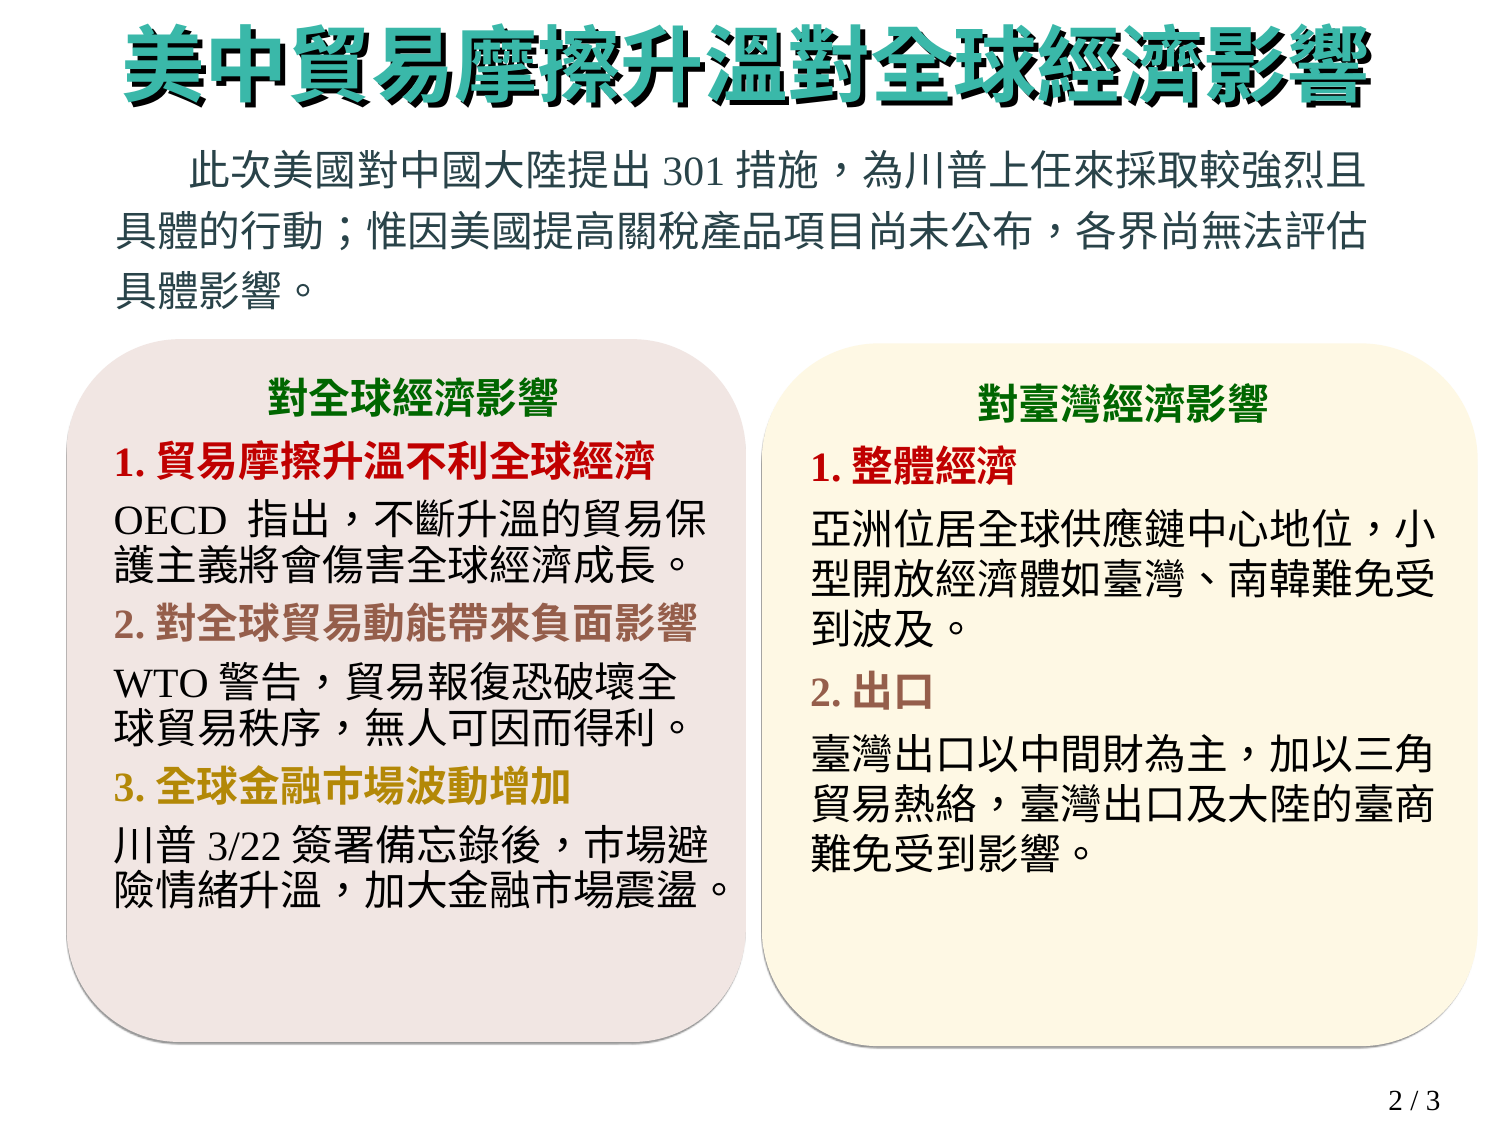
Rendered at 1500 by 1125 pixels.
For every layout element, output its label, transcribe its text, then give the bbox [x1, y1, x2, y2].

text_box 美中貿易摩擦升溫對全球經濟影響 [67, 5, 1425, 120]
text_box 此次美國對中國大陸提出301措施，為川普上任來採取較強烈且具體的行動；惟因美國提高關稅產品項目尚未公布，各界尚無法評估具體影響。 [100, 126, 1400, 322]
text_box 對全球經濟影響 1.貿易摩擦升溫不利全球經濟 OECD 指出，不斷升溫的貿易保護主義將會傷害全球經濟成長。 2.對全球貿易動能帶來負面影響 WTO警告，貿易報復恐破壞全球貿易秩序，無人可因而得利。 3.全球金融巿場波動增加 川普3/22簽署備忘錄後，巿場避險情緒升溫，加大金融市場震盪。 [66, 339, 746, 1042]
text_box 對臺灣經濟影響 1.整體經濟 亞洲位居全球供應鏈中心地位，小型開放經濟體如臺灣、南韓難免受到波及。 2.出口 臺灣出口以中間財為主，加以三角貿易熱絡，臺灣出口及大陸的臺商難免受到影響。 [761, 343, 1478, 1047]
